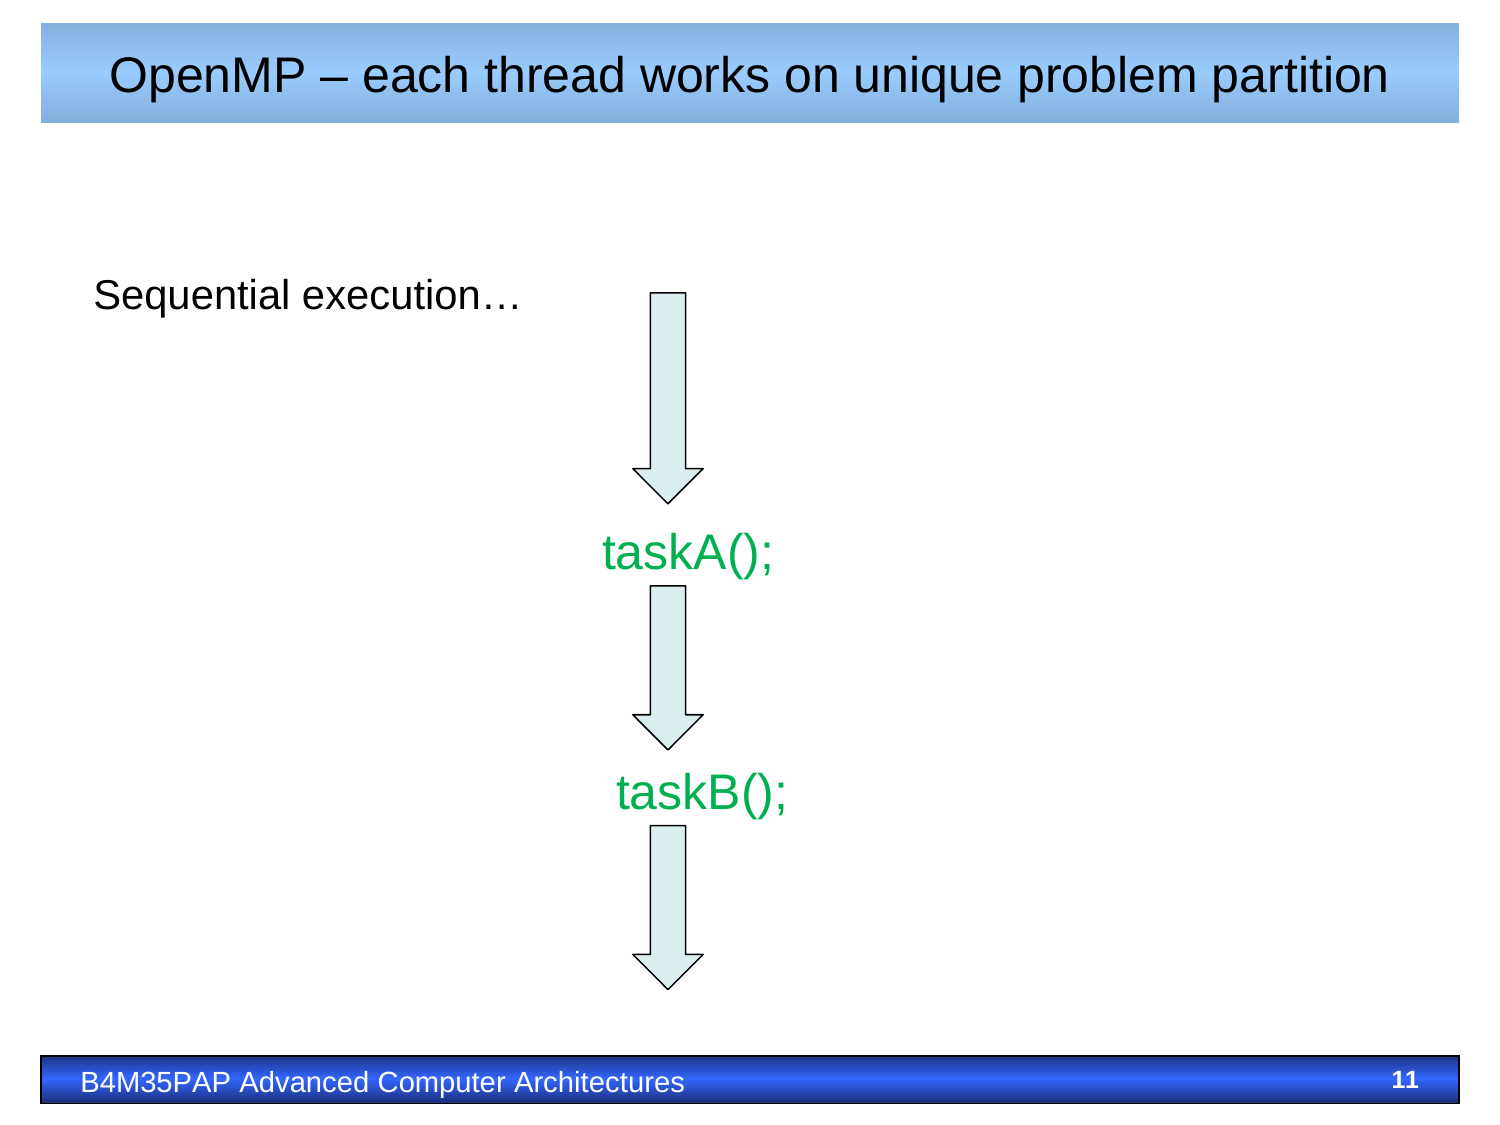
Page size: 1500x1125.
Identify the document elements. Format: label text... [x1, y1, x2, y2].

title OpenMP – each thread works on unique problem partition [41, 23, 1459, 123]
text_box [632, 292, 704, 504]
text_box [632, 825, 704, 990]
list taskA(); taskB(); [292, 152, 1342, 980]
text_box [632, 585, 704, 750]
text_box Sequential execution… [78, 260, 538, 325]
